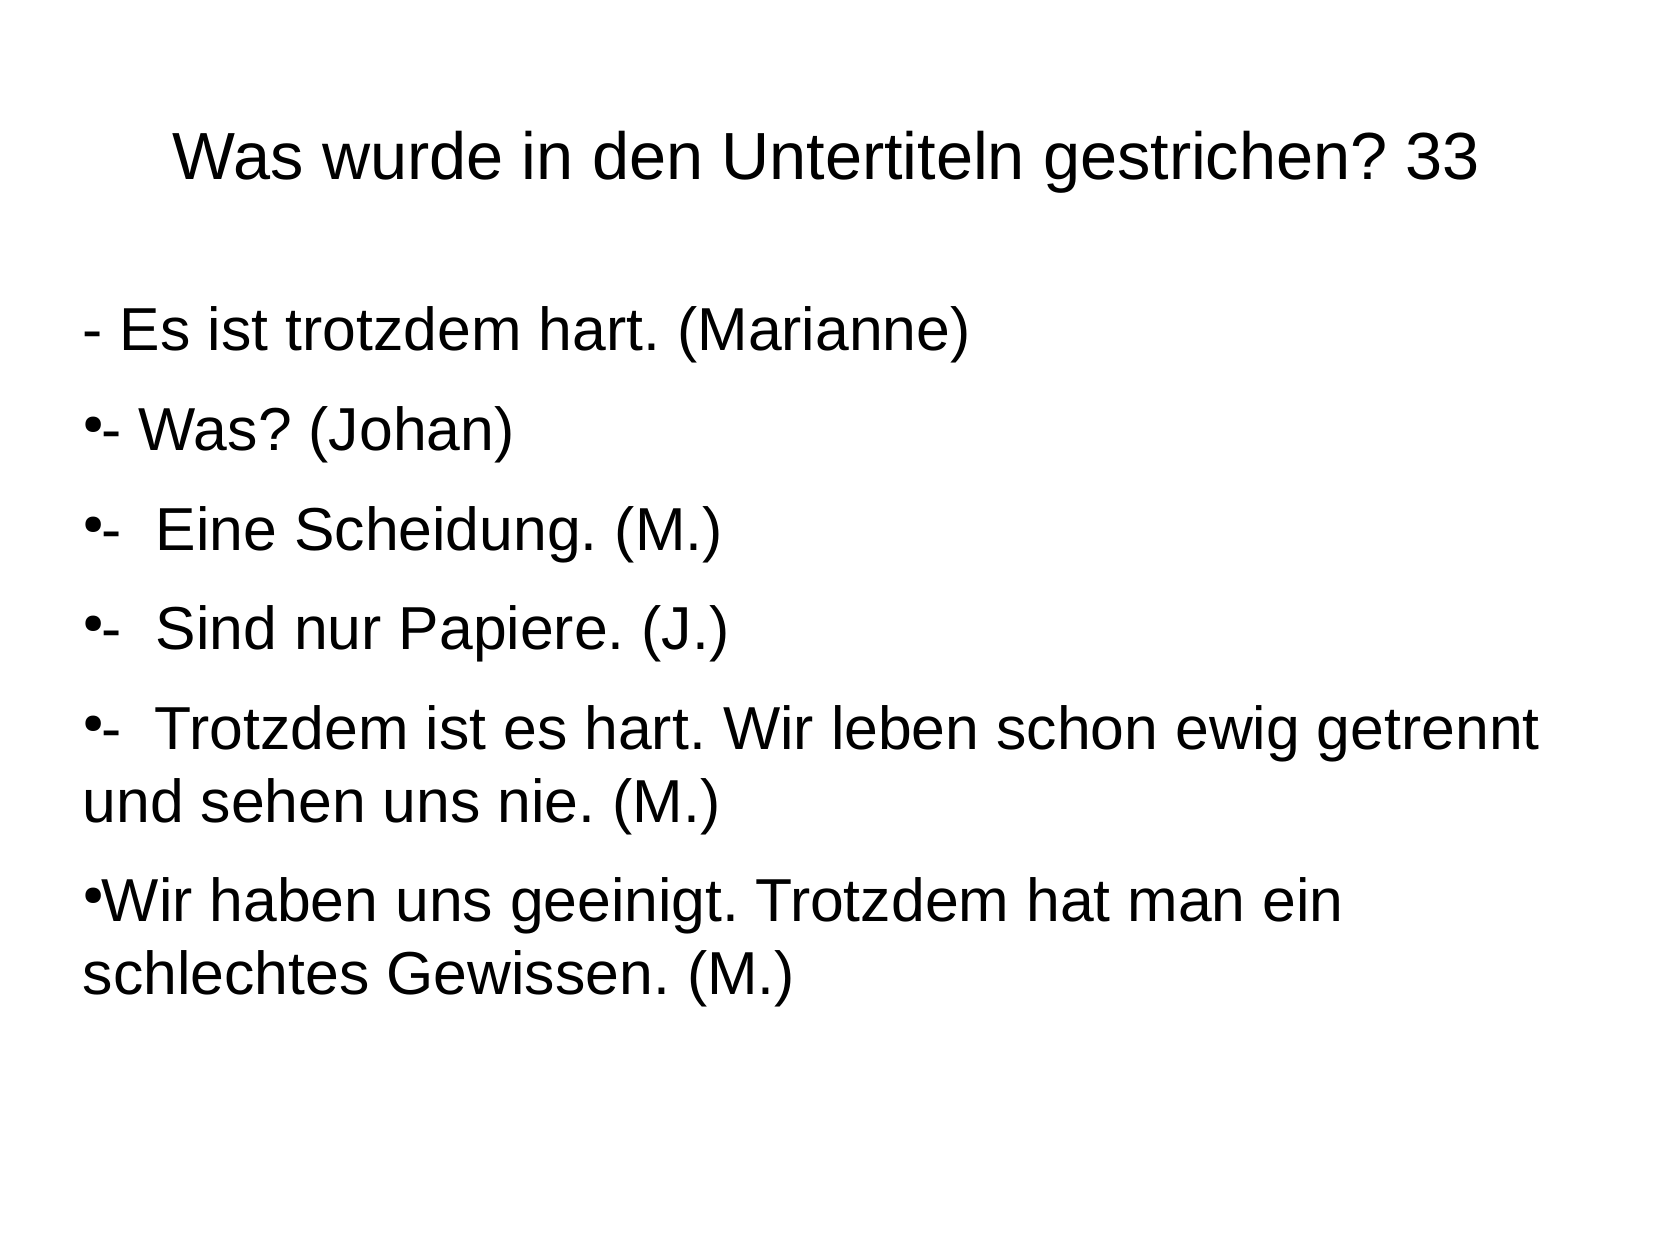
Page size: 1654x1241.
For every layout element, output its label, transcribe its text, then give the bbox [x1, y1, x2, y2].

title Was wurde in den Untertiteln gestrichen? 33 [82, 49, 1571, 257]
list - Es ist trotzdem hart. (Marianne) - Was? (Johan) - Eine Scheidung. (M.) - Sind nur Papiere. (J.) - Trotzdem ist es hart. Wir leben schon ewig getrennt und sehen uns nie. (M.) Wir haben uns geeinigt. Trotzdem hat man ein schlechtes Gewissen. (M.) [82, 290, 1571, 1010]
